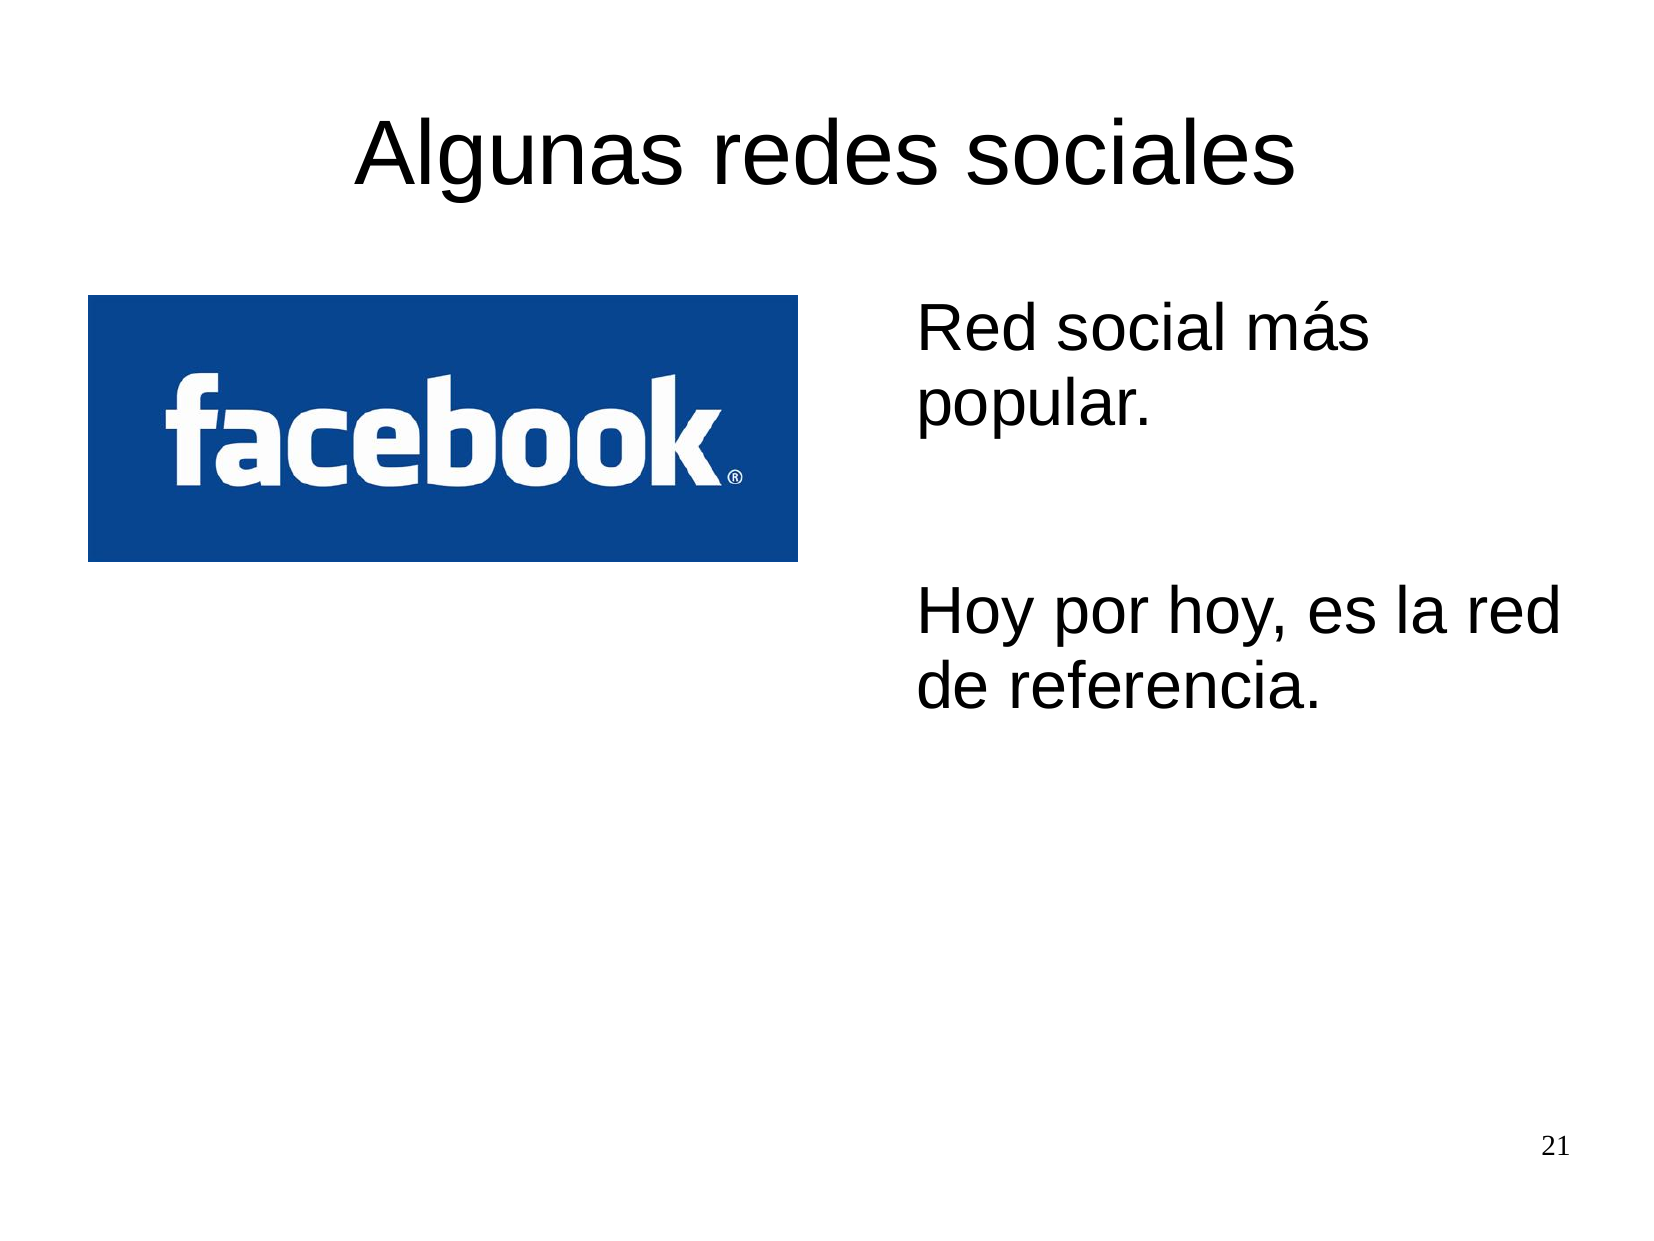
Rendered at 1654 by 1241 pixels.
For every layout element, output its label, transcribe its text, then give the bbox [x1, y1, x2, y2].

picture [88, 295, 798, 562]
list Red social más popular. Hoy por hoy, es la red de referencia. [845, 290, 1572, 1109]
title Algunas redes sociales [82, 49, 1571, 257]
